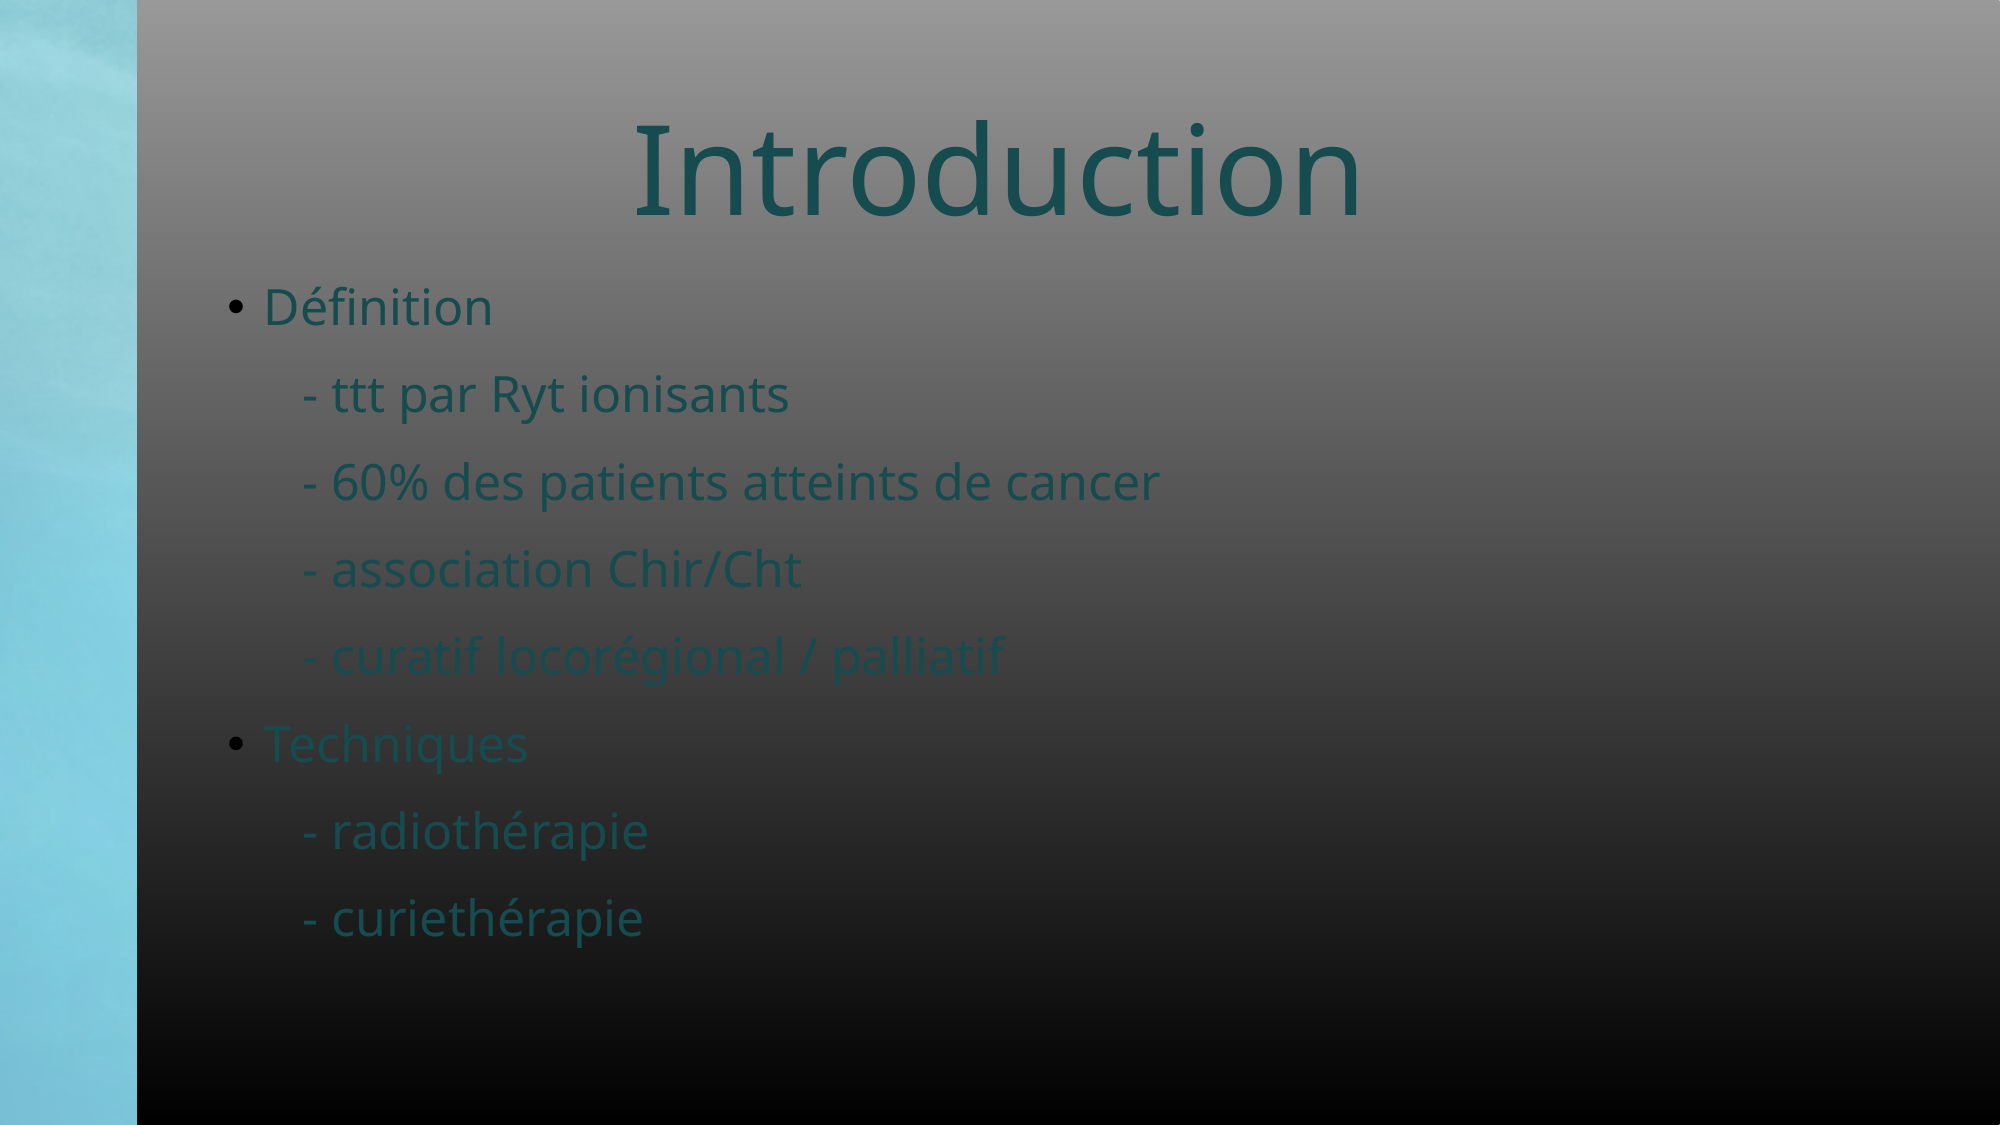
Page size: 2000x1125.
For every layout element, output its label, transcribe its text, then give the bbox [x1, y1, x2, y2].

title Introduction [212, 62, 1788, 250]
list Définition - ttt par Ryt ionisants - 60% des patients atteints de cancer - association Chir/Cht - curatif locorégional / palliatif Techniques - radiothérapie - curiethérapie [212, 275, 1788, 1013]
